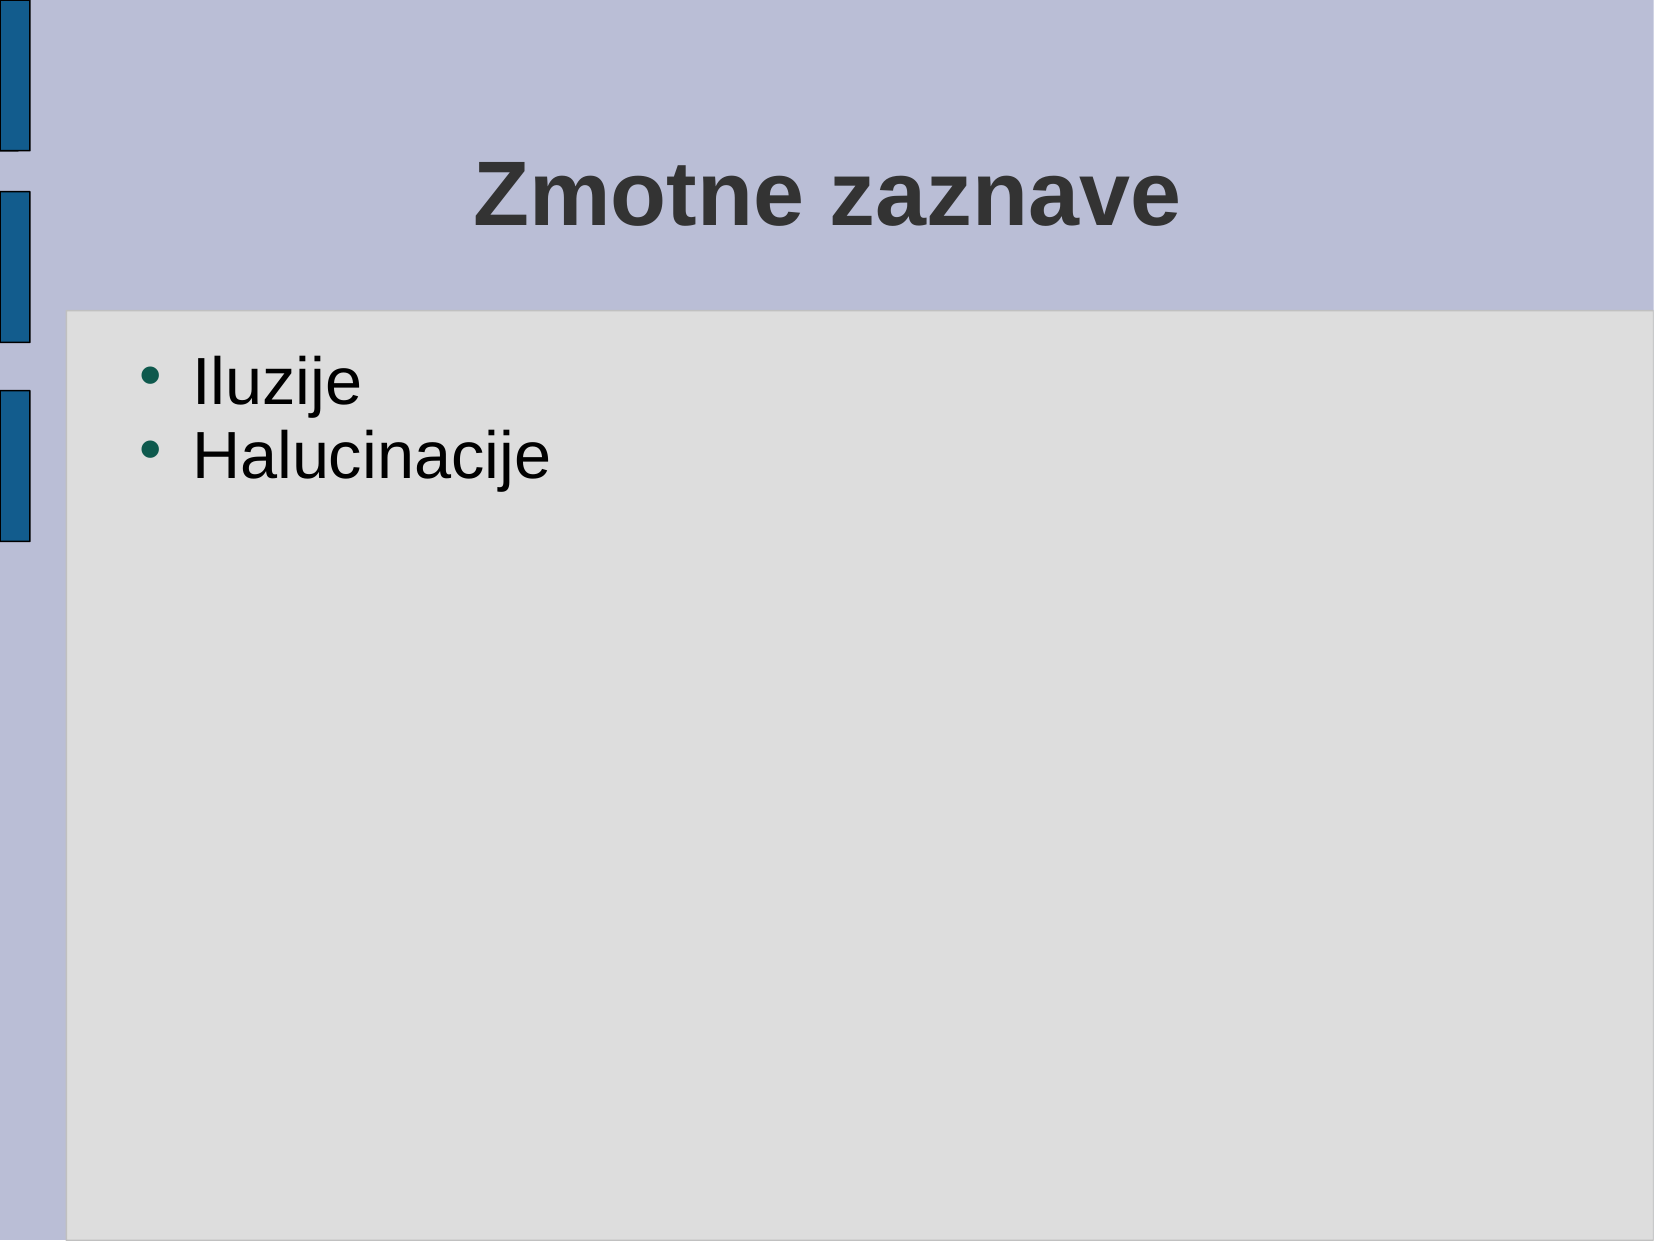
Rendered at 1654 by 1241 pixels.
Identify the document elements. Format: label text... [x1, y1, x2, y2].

title Zmotne zaznave [121, 91, 1534, 299]
list Iluzije Halucinacije [121, 344, 1534, 1112]
